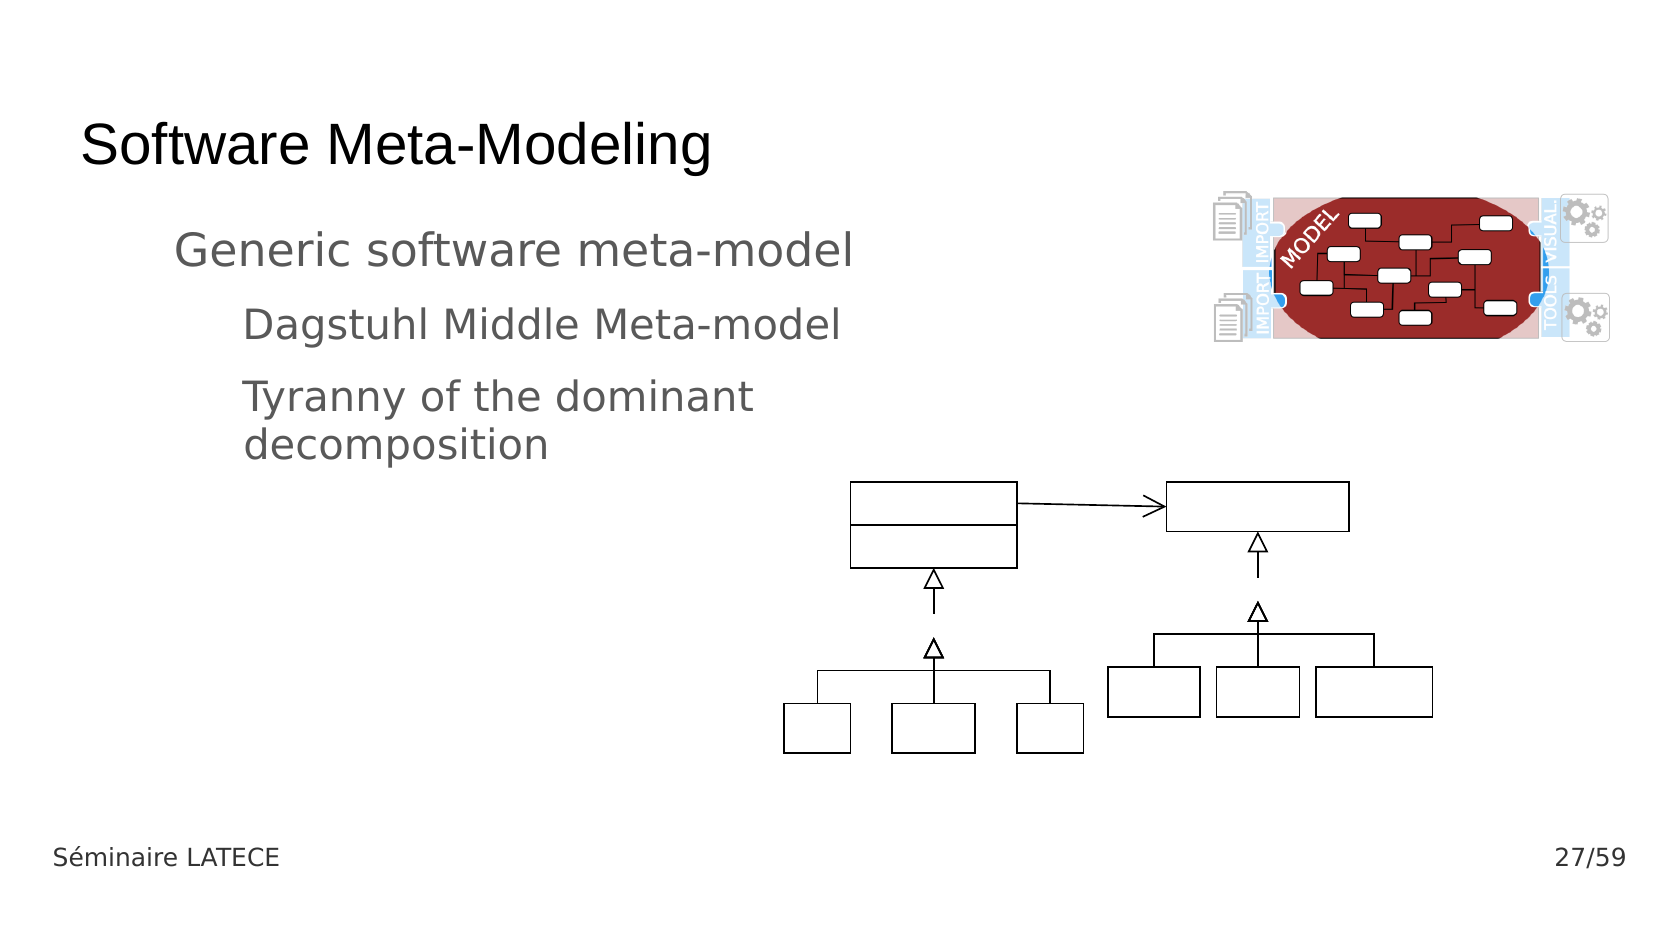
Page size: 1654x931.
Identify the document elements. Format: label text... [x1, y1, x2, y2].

title Software Meta-Modeling [80, 97, 1479, 192]
picture [770, 467, 1443, 756]
picture [1208, 191, 1610, 342]
list Generic software meta-model Dagstuhl Middle Meta-model Tyranny of the dominant decomposition [157, 223, 1578, 797]
